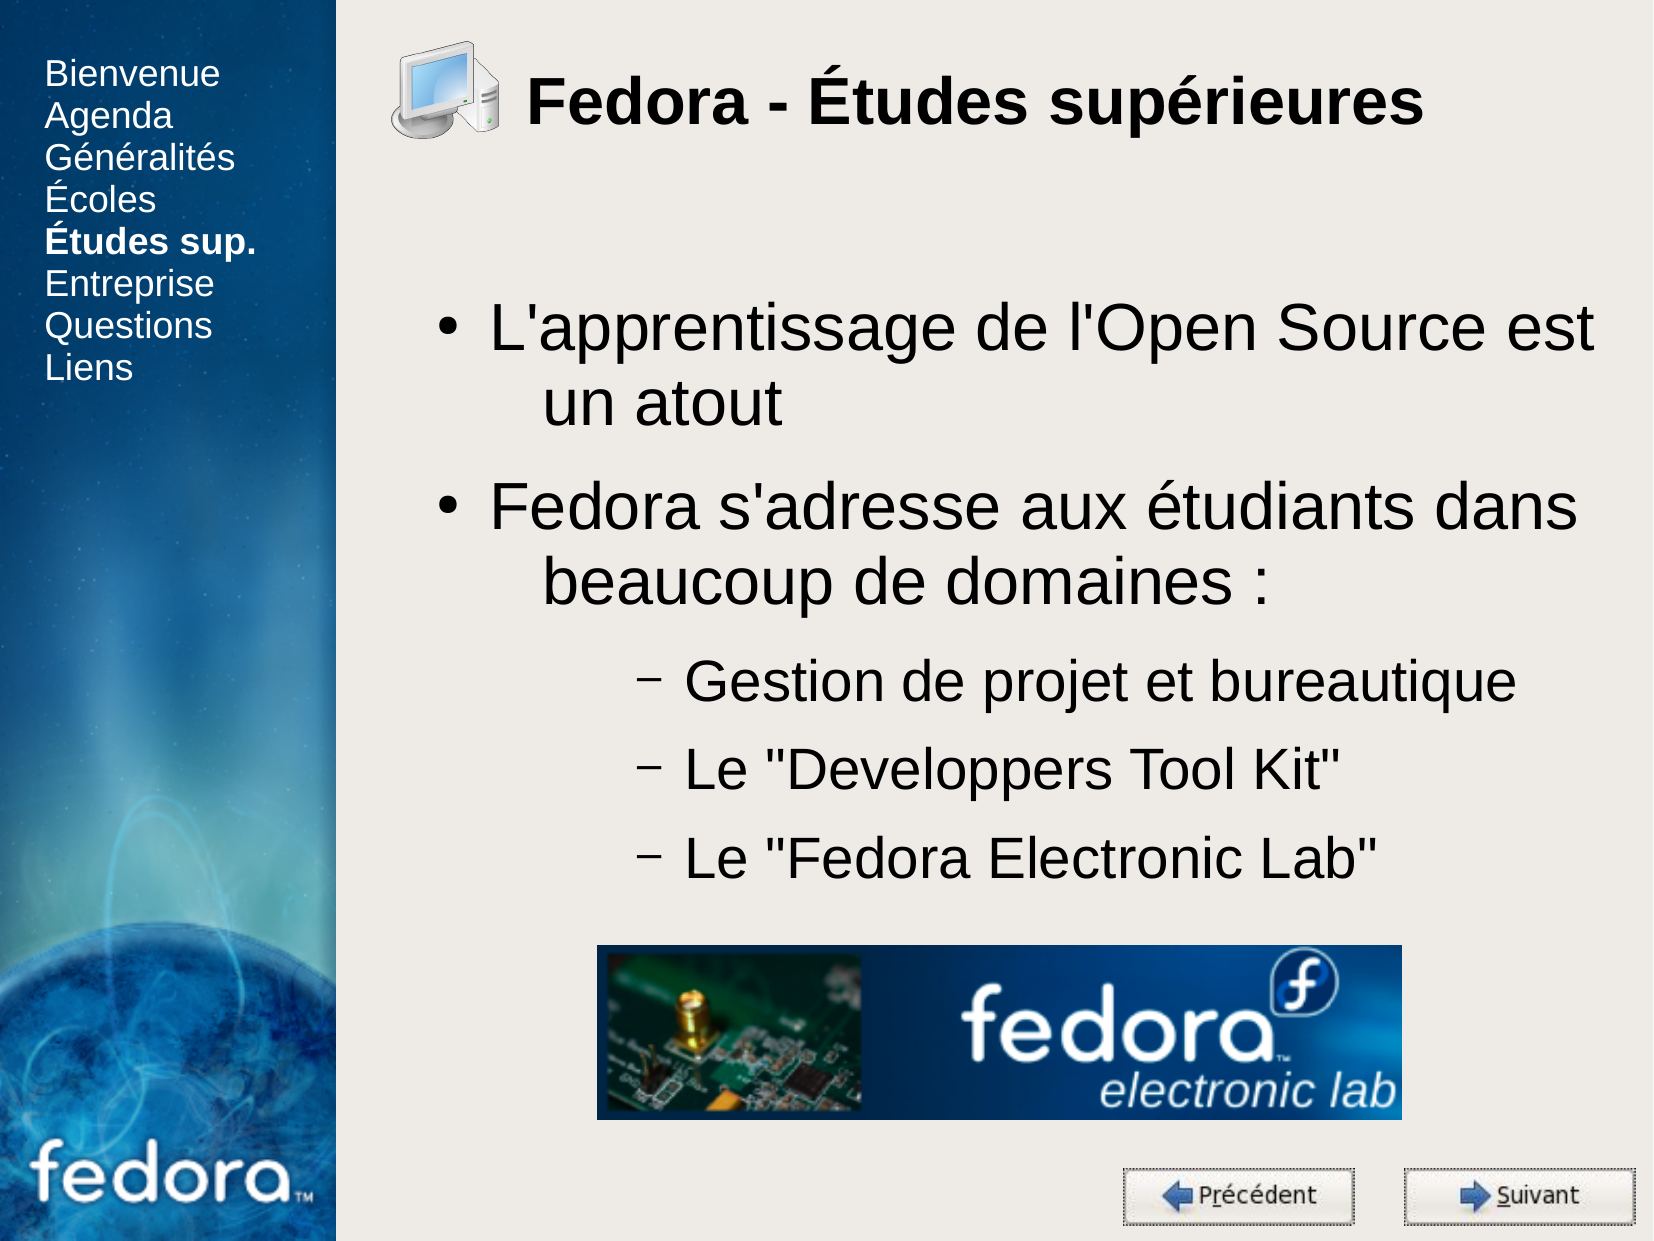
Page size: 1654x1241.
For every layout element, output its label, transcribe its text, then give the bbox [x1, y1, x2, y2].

picture [0, 0, 1654, 1241]
list L'apprentissage de l'Open Source est un atout Fedora s'adresse aux étudiants dans beaucoup de domaines : Gestion de projet et bureautique Le "Developpers Tool Kit" Le "Fedora Electronic Lab" [400, 290, 1617, 1094]
text_box Fedora - Études supérieures [511, 56, 1619, 147]
text_box Bienvenue Agenda Généralités Écoles Études sup. Entreprise Questions Liens [29, 45, 327, 397]
